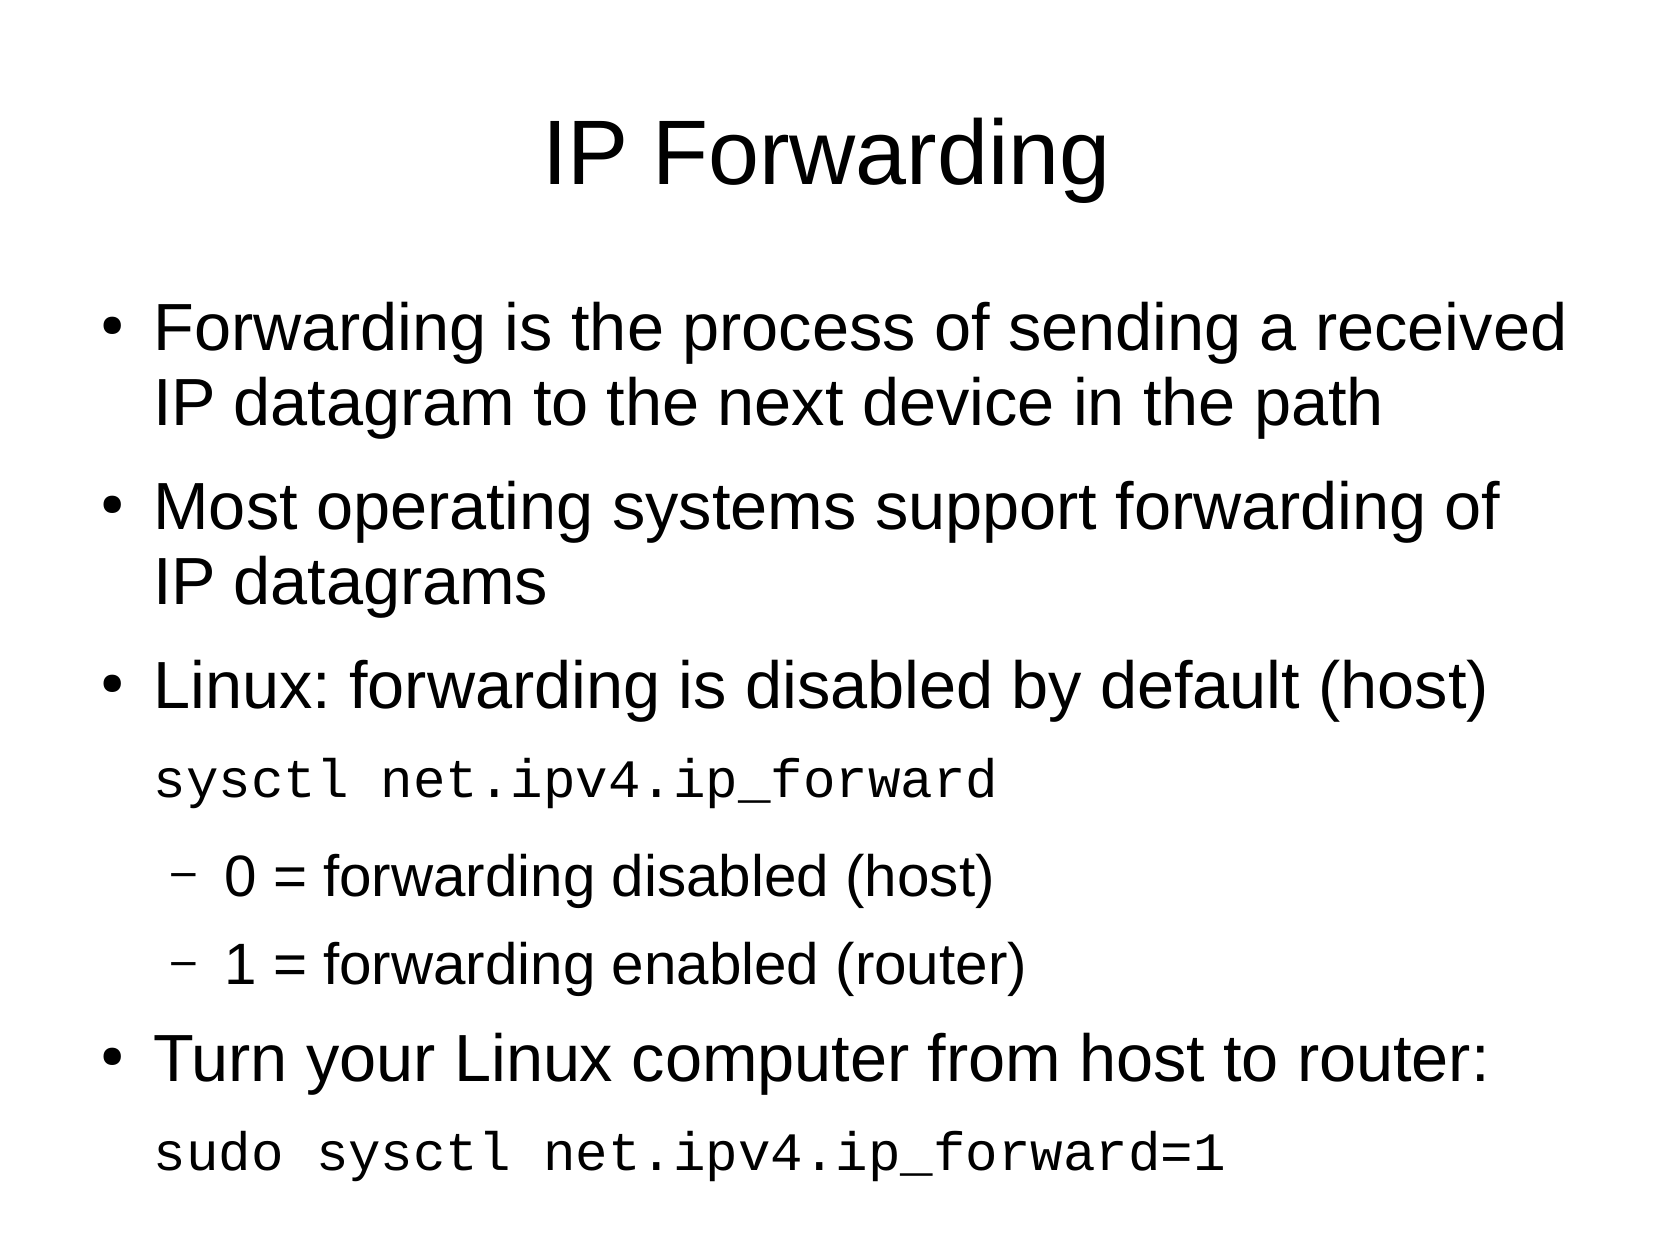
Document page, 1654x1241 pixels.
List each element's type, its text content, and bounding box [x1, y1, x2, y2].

title IP Forwarding [82, 49, 1571, 257]
list Forwarding is the process of sending a received IP datagram to the next device in the path Most operating systems support forwarding of IP datagrams Linux: forwarding is disabled by default (host) sysctl net.ipv4.ip_forward 0 = forwarding disabled (host) 1 = forwarding enabled (router) Turn your Linux computer from host to router: sudo sysctl net.ipv4.ip_forward=1 [82, 290, 1571, 1193]
